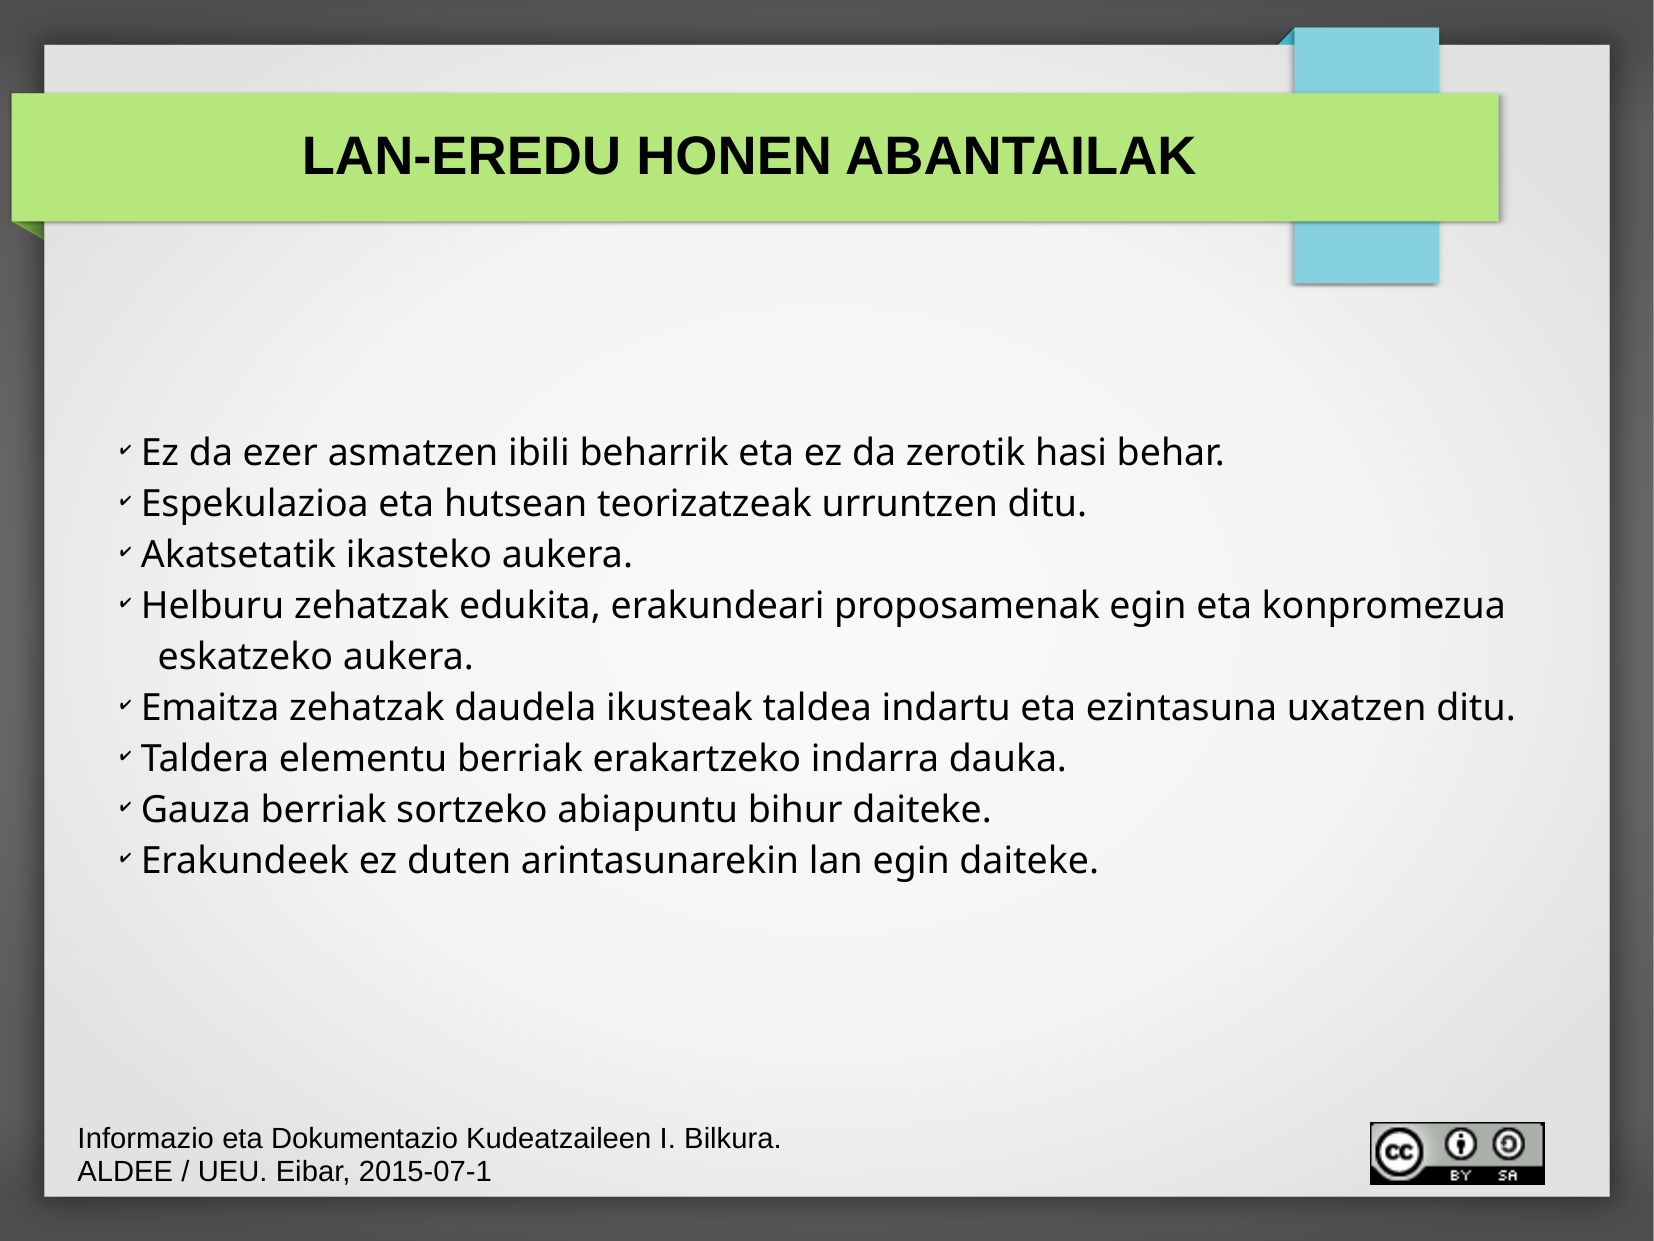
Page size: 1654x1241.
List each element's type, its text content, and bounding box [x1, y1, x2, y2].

text_box Informazio eta Dokumentazio Kudeatzaileen I. Bilkura. ALDEE / UEU. Eibar, 2015-07-1 [62, 1068, 1581, 1221]
text_box LAN-EREDU HONEN ABANTAILAK [23, 118, 1477, 194]
picture [0, 0, 1654, 1241]
subtitle Ez da ezer asmatzen ibili beharrik eta ez da zerotik hasi behar. Espekulazioa eta hutsean teorizatzeak urruntzen ditu. Akatsetatik ikasteko aukera. Helburu zehatzak edukita, erakundeari proposamenak egin eta konpromezua eskatzeko aukera. Emaitza zehatzak daudela ikusteak taldea indartu eta ezintasuna uxatzen ditu. Taldera elementu berriak erakartzeko indarra dauka. Gauza berriak sortzeko abiapuntu bihur daiteke. Erakundeek ez duten arintasunarekin lan egin daiteke. [82, 295, 1571, 1015]
